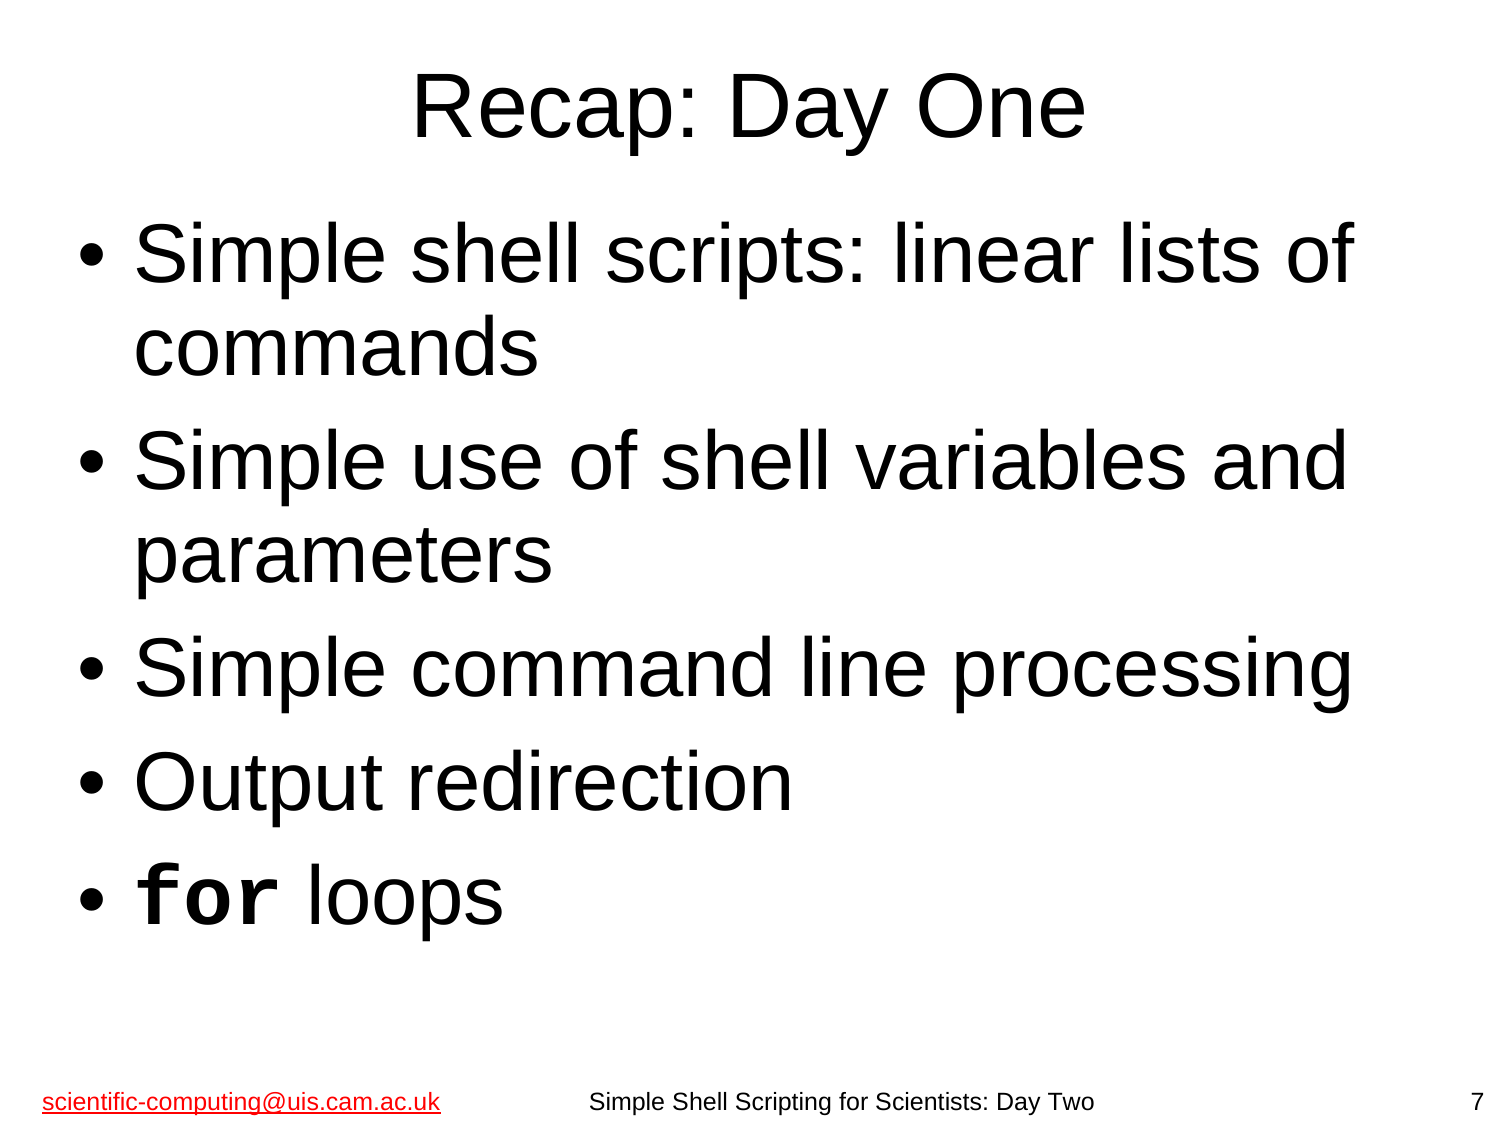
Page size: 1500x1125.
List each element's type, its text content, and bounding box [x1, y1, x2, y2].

title Recap: Day One [112, 47, 1388, 166]
list Simple shell scripts: linear lists of commands Simple use of shell variables and parameters Simple command line processing Output redirection for loops [62, 199, 1438, 1063]
